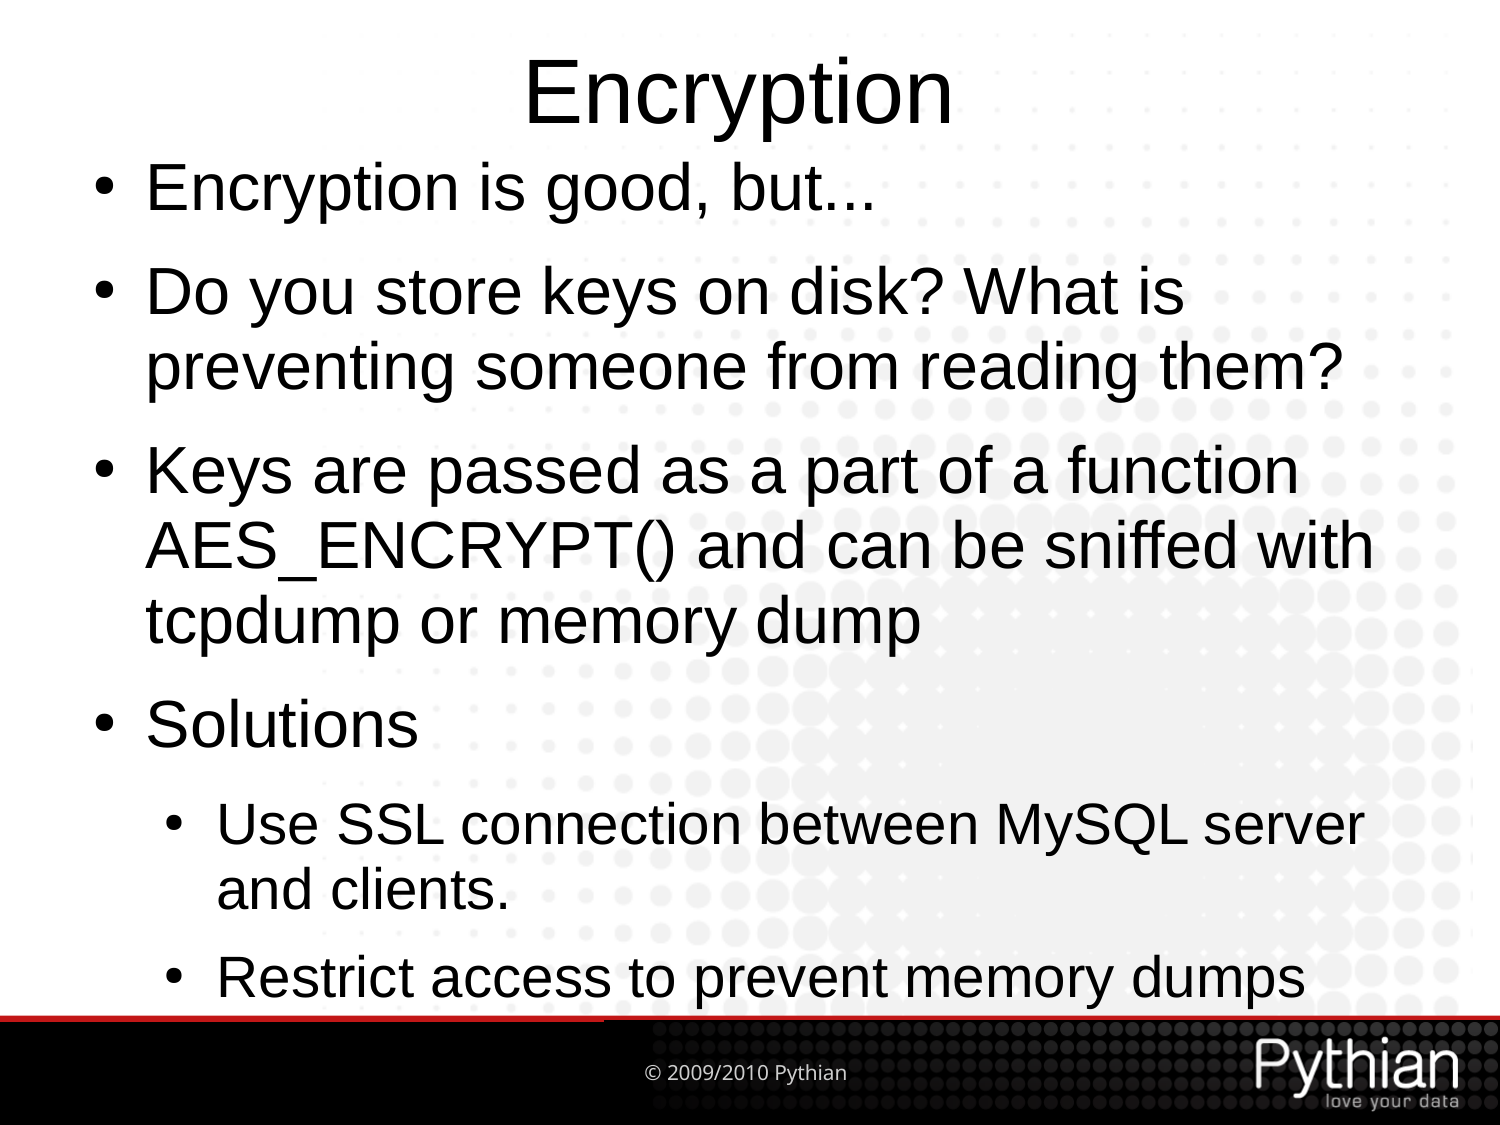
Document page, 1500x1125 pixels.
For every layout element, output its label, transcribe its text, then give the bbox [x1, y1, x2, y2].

title Encryption [72, 36, 1407, 147]
picture [314, 32, 1473, 1015]
picture [604, 1020, 1500, 1125]
list Encryption is good, but... Do you store keys on disk? What is preventing someone from reading them? Keys are passed as a part of a function AES_ENCRYPT() and can be sniffed with tcpdump or memory dump Solutions Use SSL connection between MySQL server and clients. Restrict access to prevent memory dumps [75, 149, 1425, 1009]
